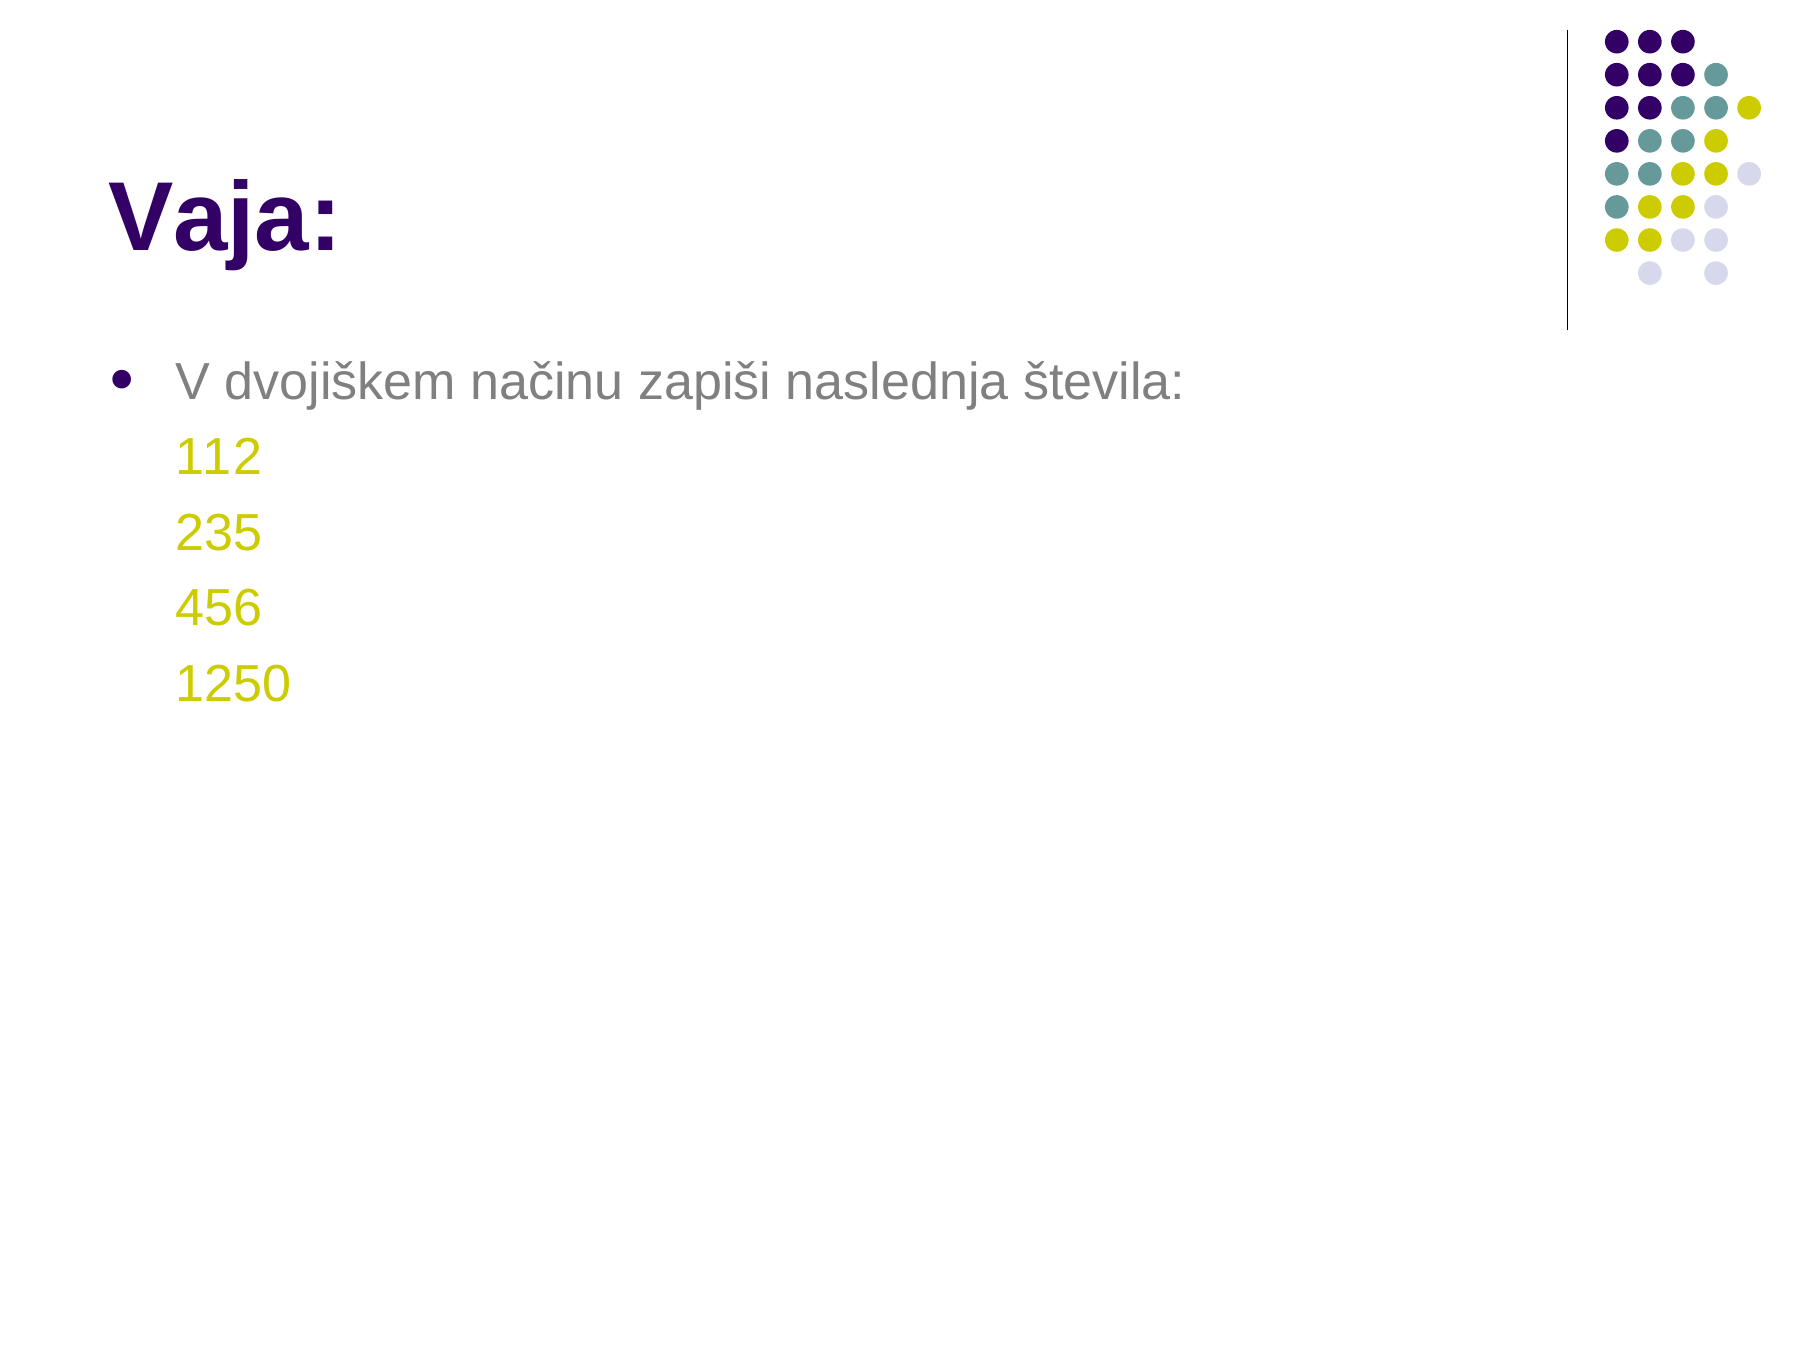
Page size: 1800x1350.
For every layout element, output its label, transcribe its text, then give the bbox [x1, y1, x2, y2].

list V dvojiškem načinu zapiši naslednja števila: 112 235 456 1250 [90, 338, 1710, 1207]
title Vaja: [90, 23, 1576, 280]
